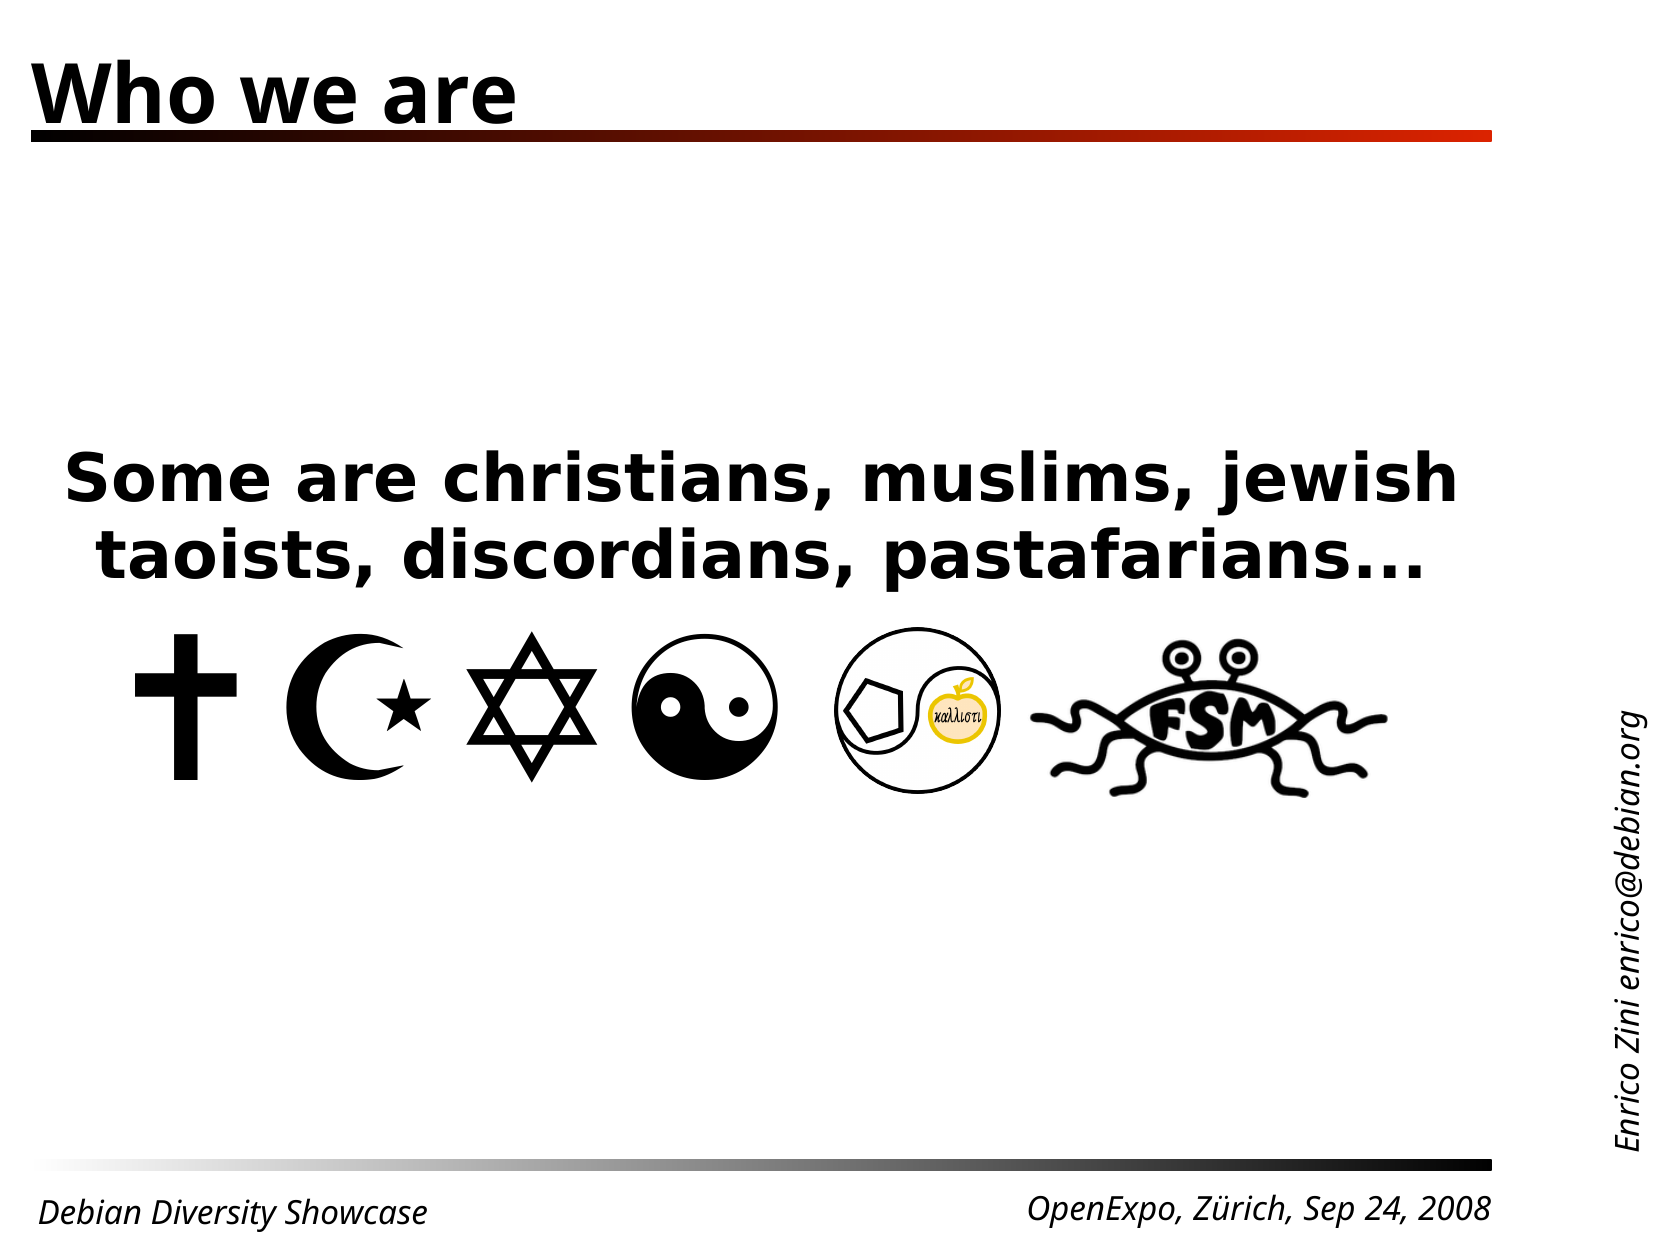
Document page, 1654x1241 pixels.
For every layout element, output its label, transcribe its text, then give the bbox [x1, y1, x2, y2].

text_box Some are christians, muslims, jewish taoists, discordians, pastafarians... ✝☪✡☯ [30, 439, 1495, 828]
picture [834, 627, 1001, 794]
text_box Who we are [31, 34, 1438, 168]
picture [1027, 637, 1389, 798]
